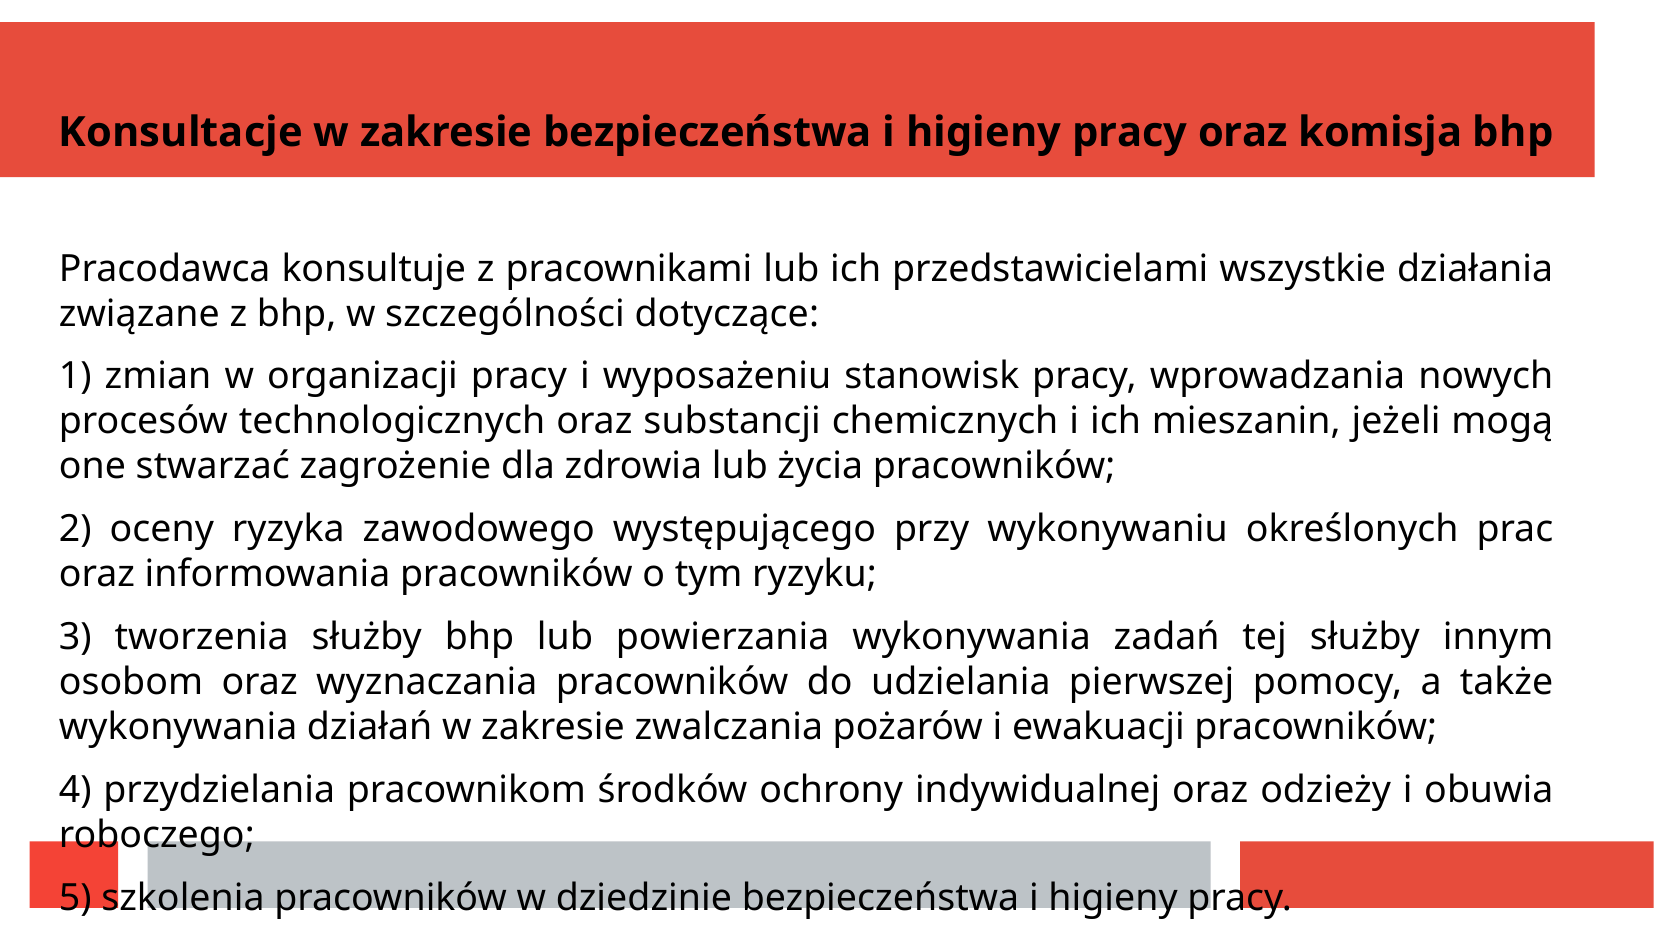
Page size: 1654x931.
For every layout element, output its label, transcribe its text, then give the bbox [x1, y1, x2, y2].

subtitle Pracodawca konsultuje z pracownikami lub ich przedstawicielami wszystkie działania związane z bhp, w szczególności dotyczące: 1) zmian w organizacji pracy i wyposażeniu stanowisk pracy, wprowadzania nowych procesów technologicznych oraz substancji chemicznych i ich mieszanin, jeżeli mogą one stwarzać zagrożenie dla zdrowia lub życia pracowników; 2) oceny ryzyka zawodowego występującego przy wykonywaniu określonych prac oraz informowania pracowników o tym ryzyku; 3) tworzenia służby bhp lub powierzania wykonywania zadań tej służby innym osobom oraz wyznaczania pracowników do udzielania pierwszej pomocy, a także wykonywania działań w zakresie zwalczania pożarów i ewakuacji pracowników; 4) przydzielania pracownikom środków ochrony indywidualnej oraz odzieży i obuwia roboczego; 5) szkolenia pracowników w dziedzinie bezpieczeństwa i higieny pracy. [59, 243, 1565, 829]
title Konsultacje w zakresie bezpieczeństwa i higieny pracy oraz komisja bhp [59, 44, 1595, 156]
